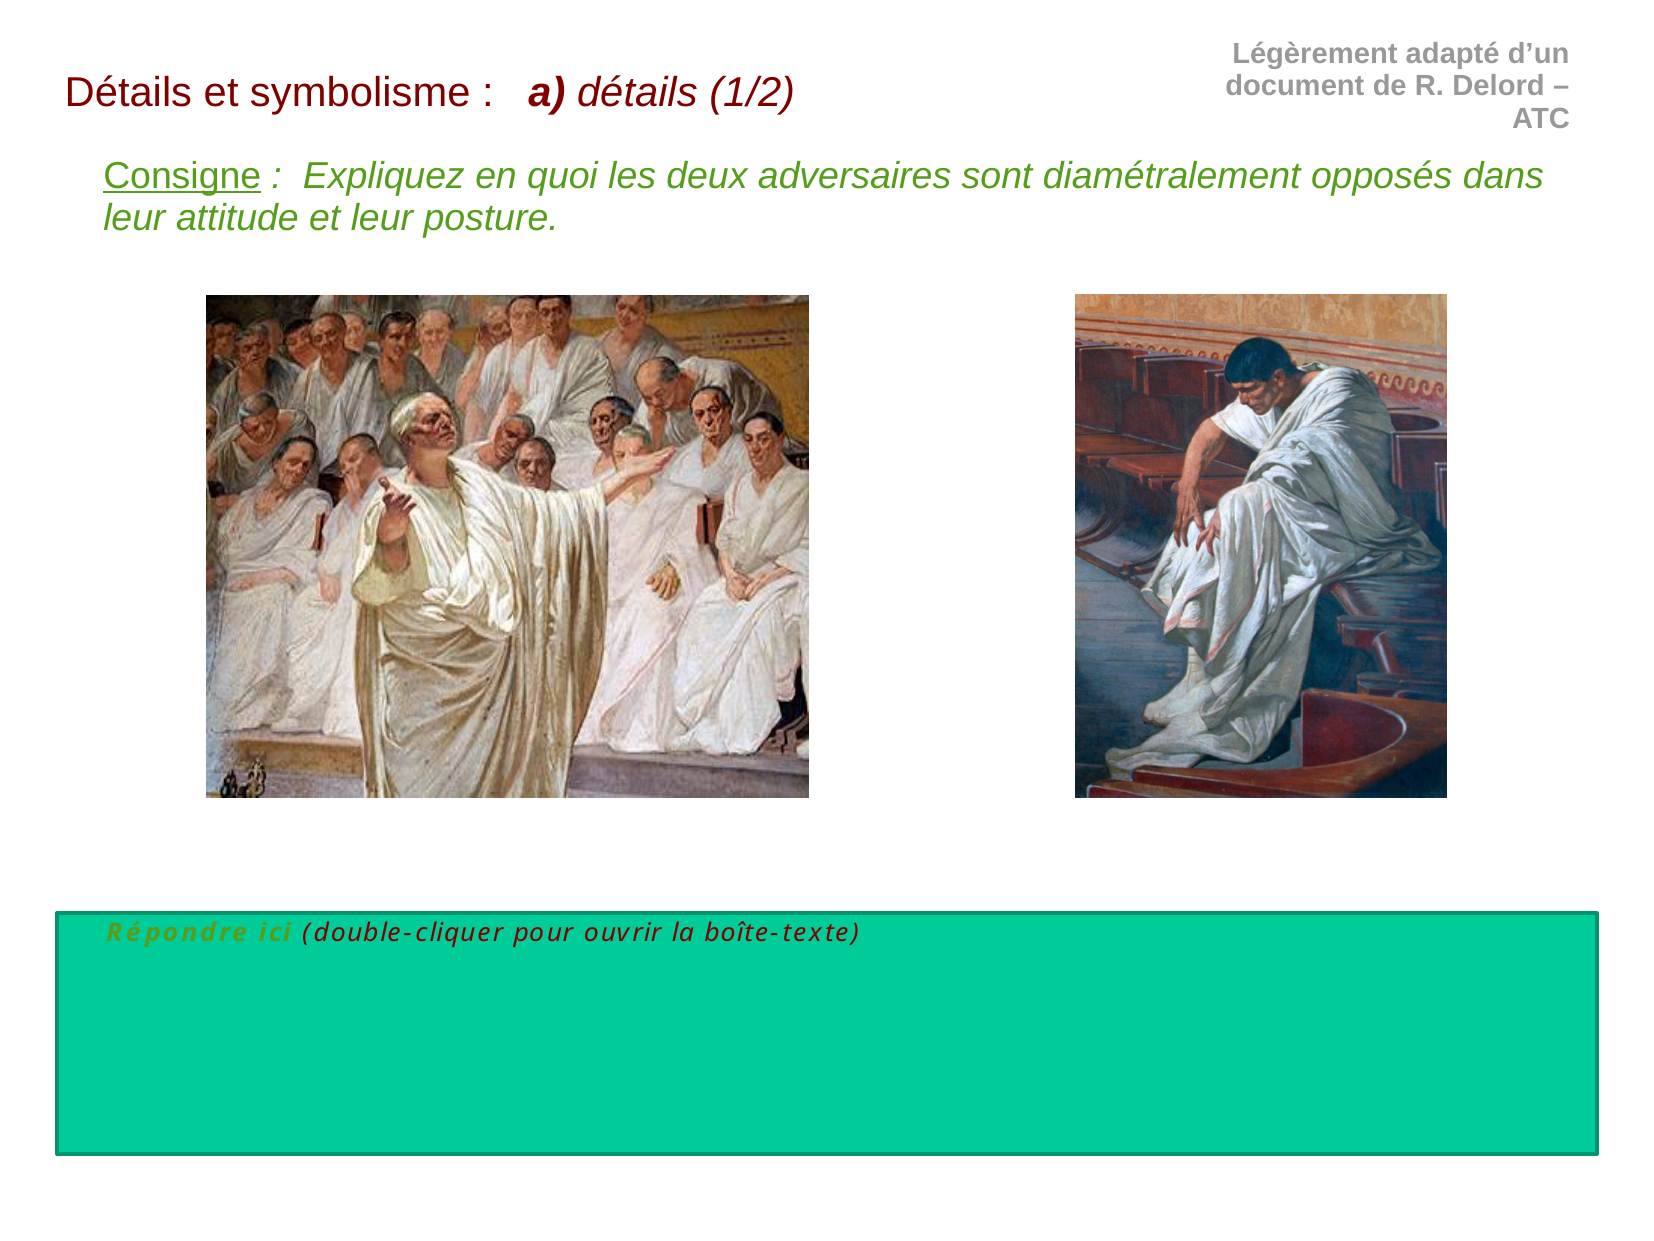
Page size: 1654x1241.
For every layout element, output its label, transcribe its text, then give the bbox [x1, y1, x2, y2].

picture [1075, 294, 1447, 798]
title  Détails et symbolisme : a) détails (1/2) [59, 29, 1548, 163]
chart [59, 915, 1595, 1152]
text_box Consigne : Expliquez en quoi les deux adversaires sont diamétralement opposés dans leur attitude et leur posture. [88, 147, 1624, 266]
text_box Légèrement adapté d’un document de R. Delord – ATC [1210, 29, 1612, 78]
picture [206, 295, 809, 798]
